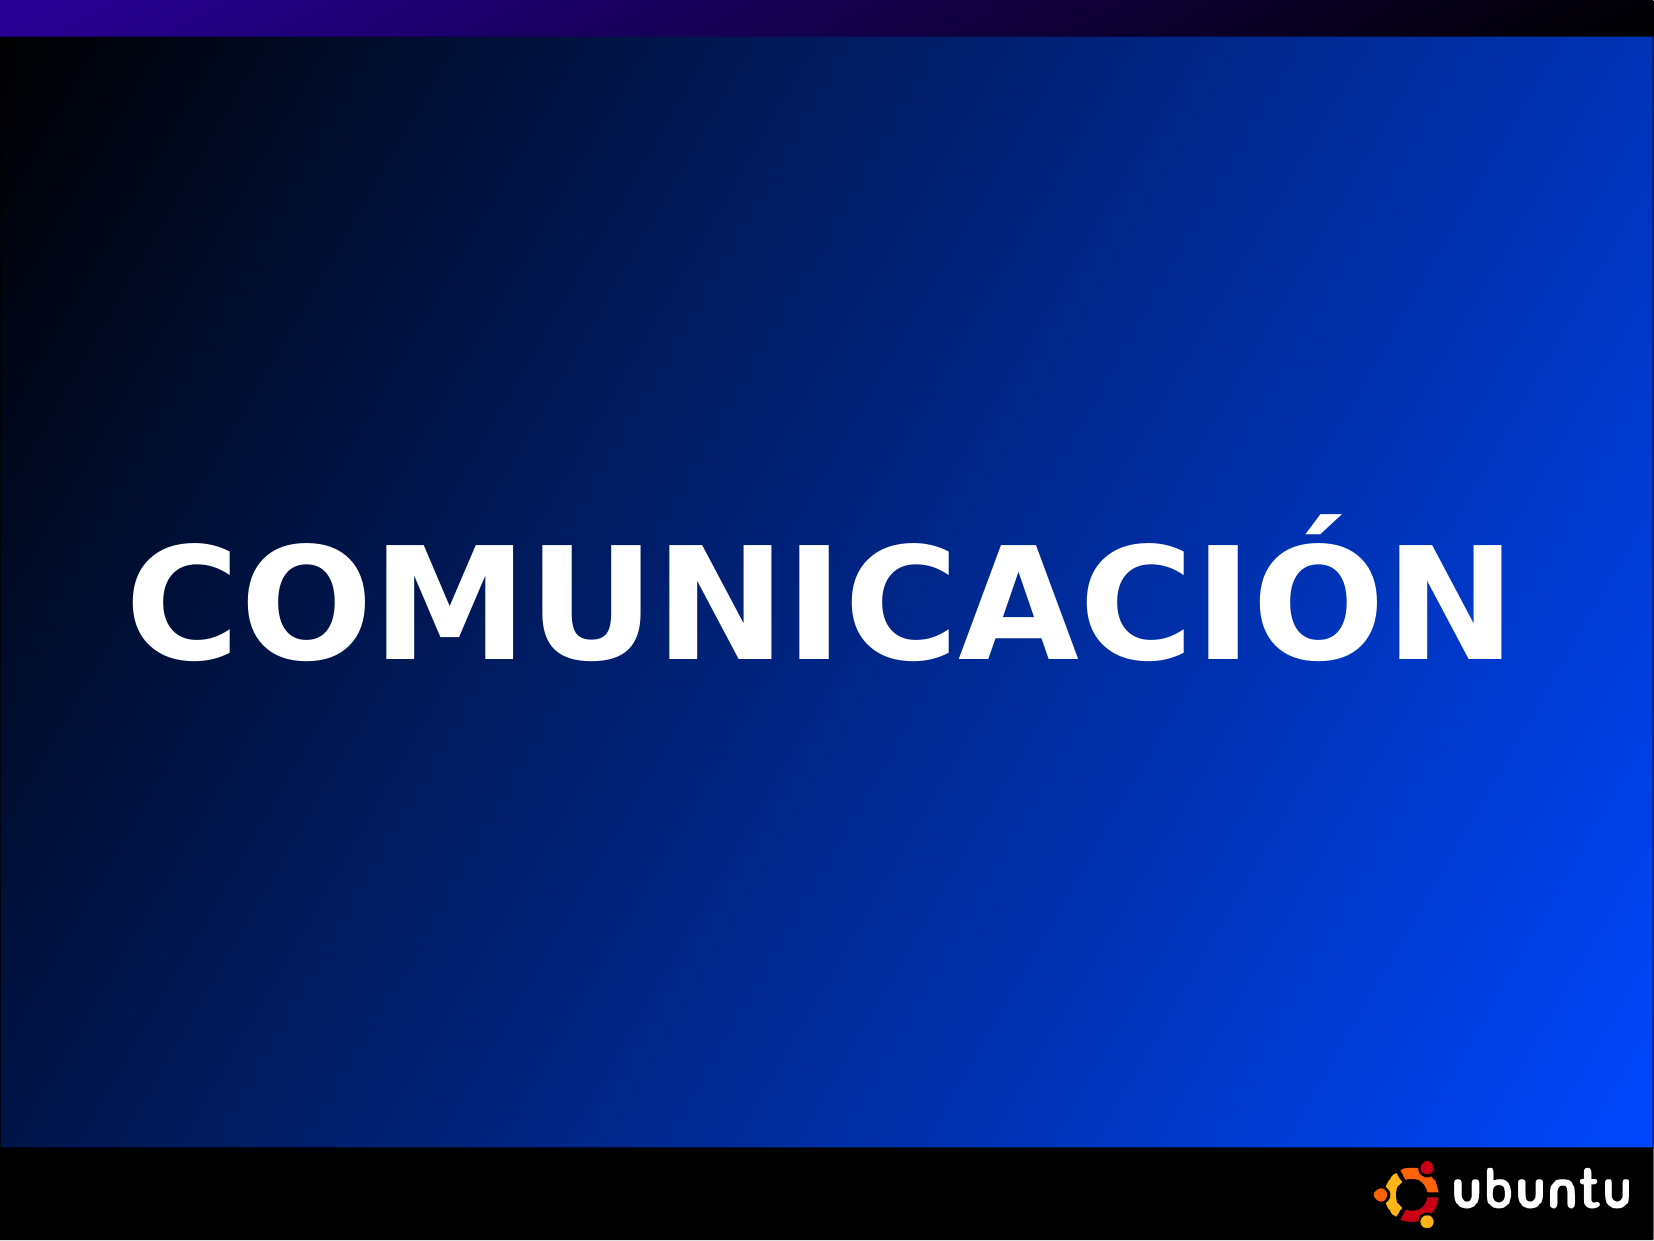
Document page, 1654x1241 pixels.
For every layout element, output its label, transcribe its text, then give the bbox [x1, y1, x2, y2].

text_box [0, 0, 1654, 1240]
picture [1374, 1161, 1629, 1228]
text_box COMUNICACIÓN [125, 512, 1518, 744]
